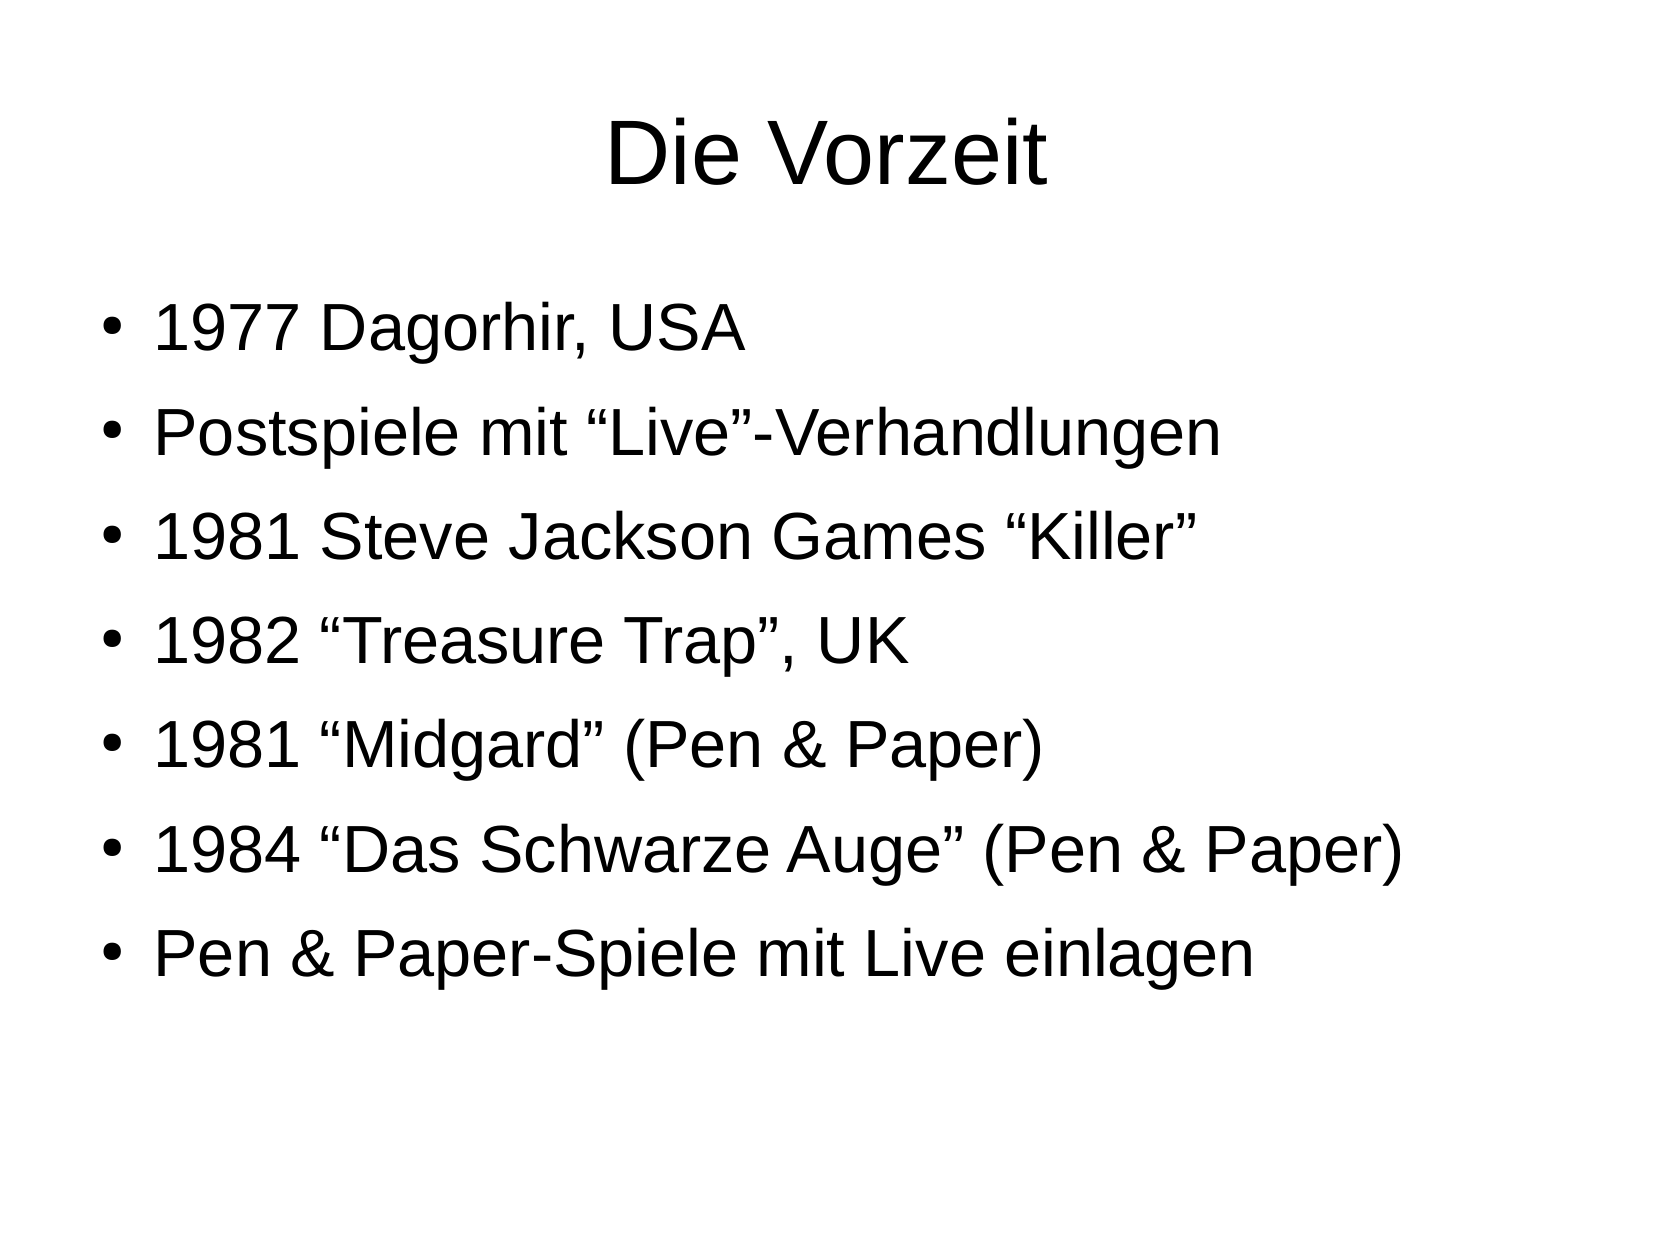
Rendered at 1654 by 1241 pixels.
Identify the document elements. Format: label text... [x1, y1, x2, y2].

title Die Vorzeit [82, 49, 1571, 257]
list 1977 Dagorhir, USA Postspiele mit “Live”-Verhandlungen 1981 Steve Jackson Games “Killer” 1982 “Treasure Trap”, UK 1981 “Midgard” (Pen & Paper) 1984 “Das Schwarze Auge” (Pen & Paper) Pen & Paper-Spiele mit Live einlagen [82, 290, 1571, 1010]
